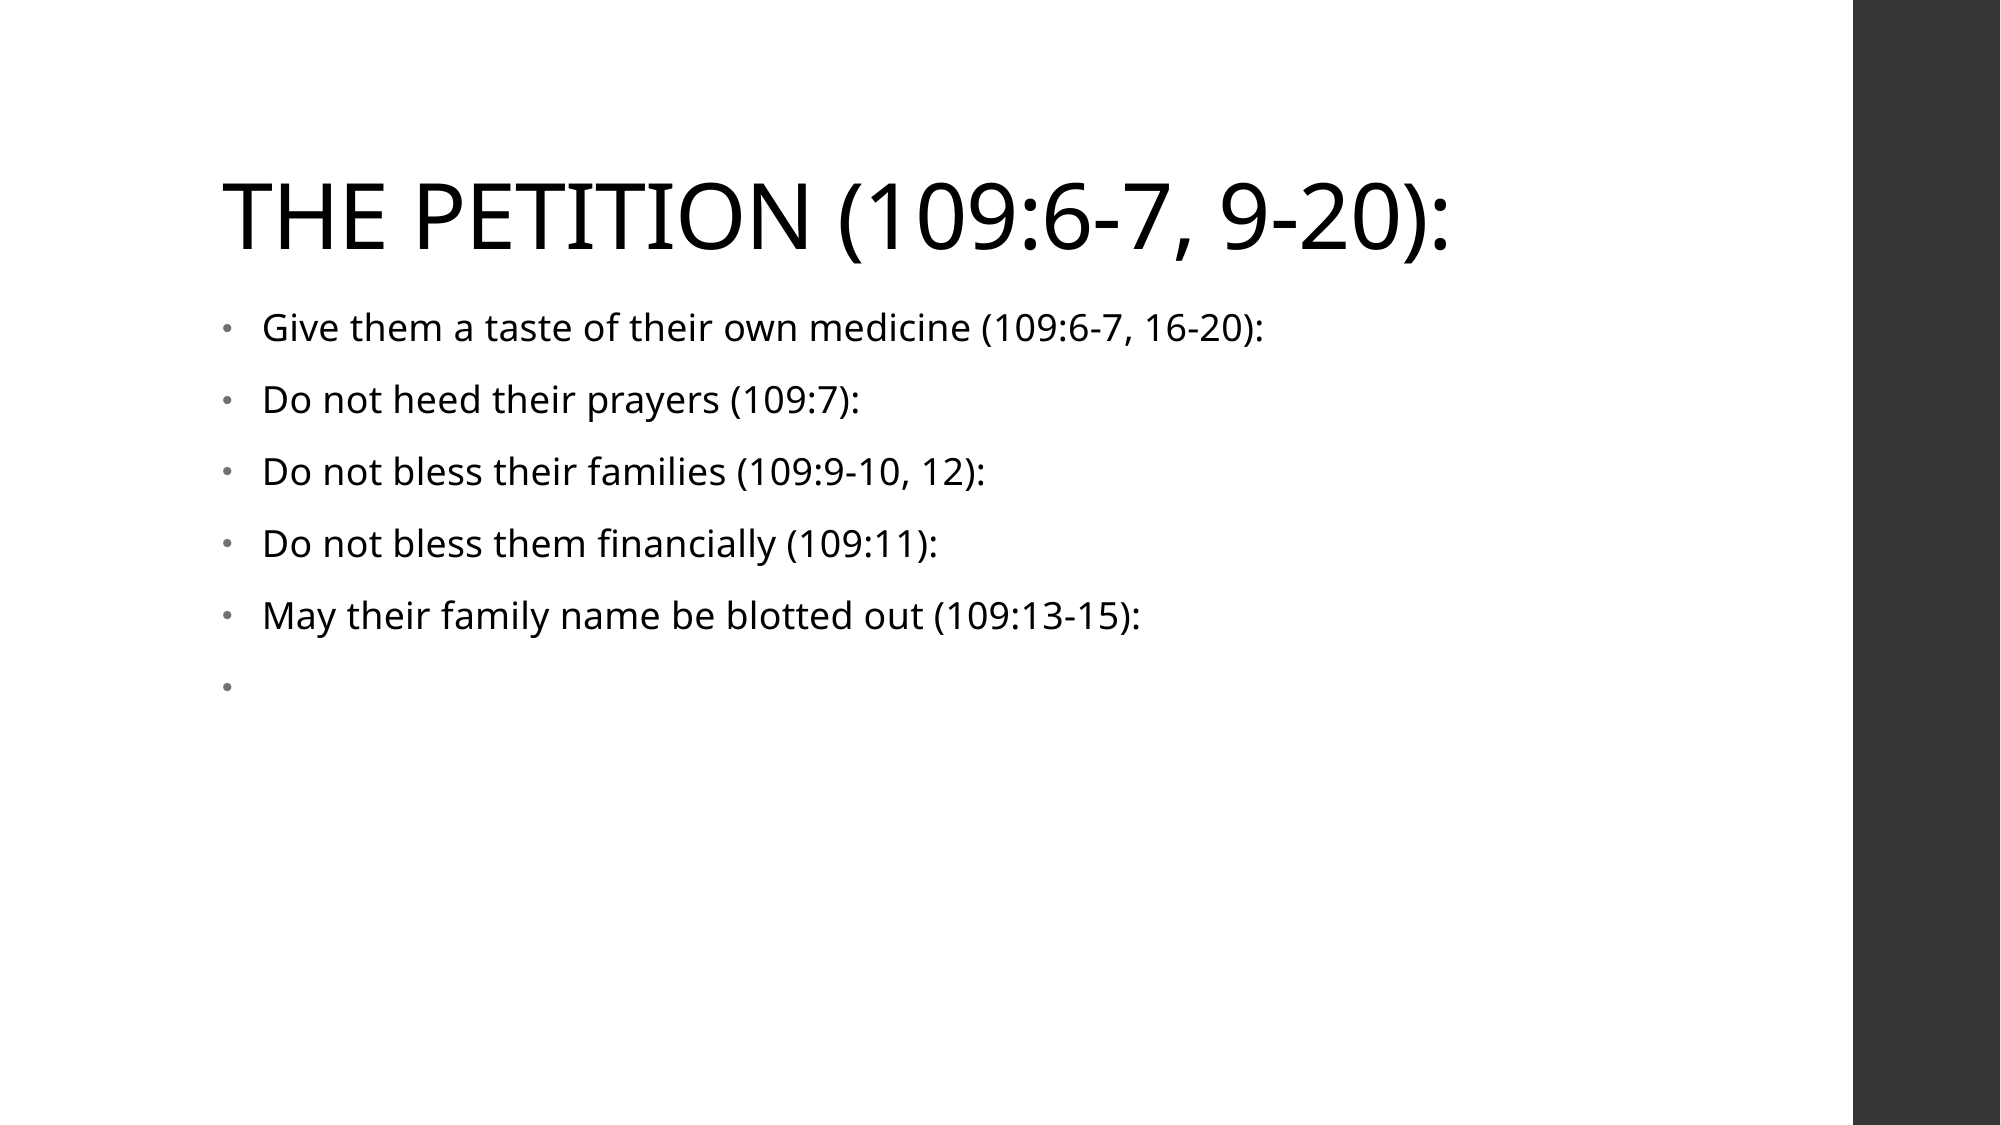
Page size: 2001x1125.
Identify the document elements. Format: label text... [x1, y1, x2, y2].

list Give them a taste of their own medicine (109:6-7, 16-20): Do not heed their prayers (109:7): Do not bless their families (109:9-10, 12): Do not bless them financially (109:11): May their family name be blotted out (109:13-15): [206, 299, 1617, 1014]
title THE PETITION (109:6-7, 9-20): [206, 60, 1797, 278]
